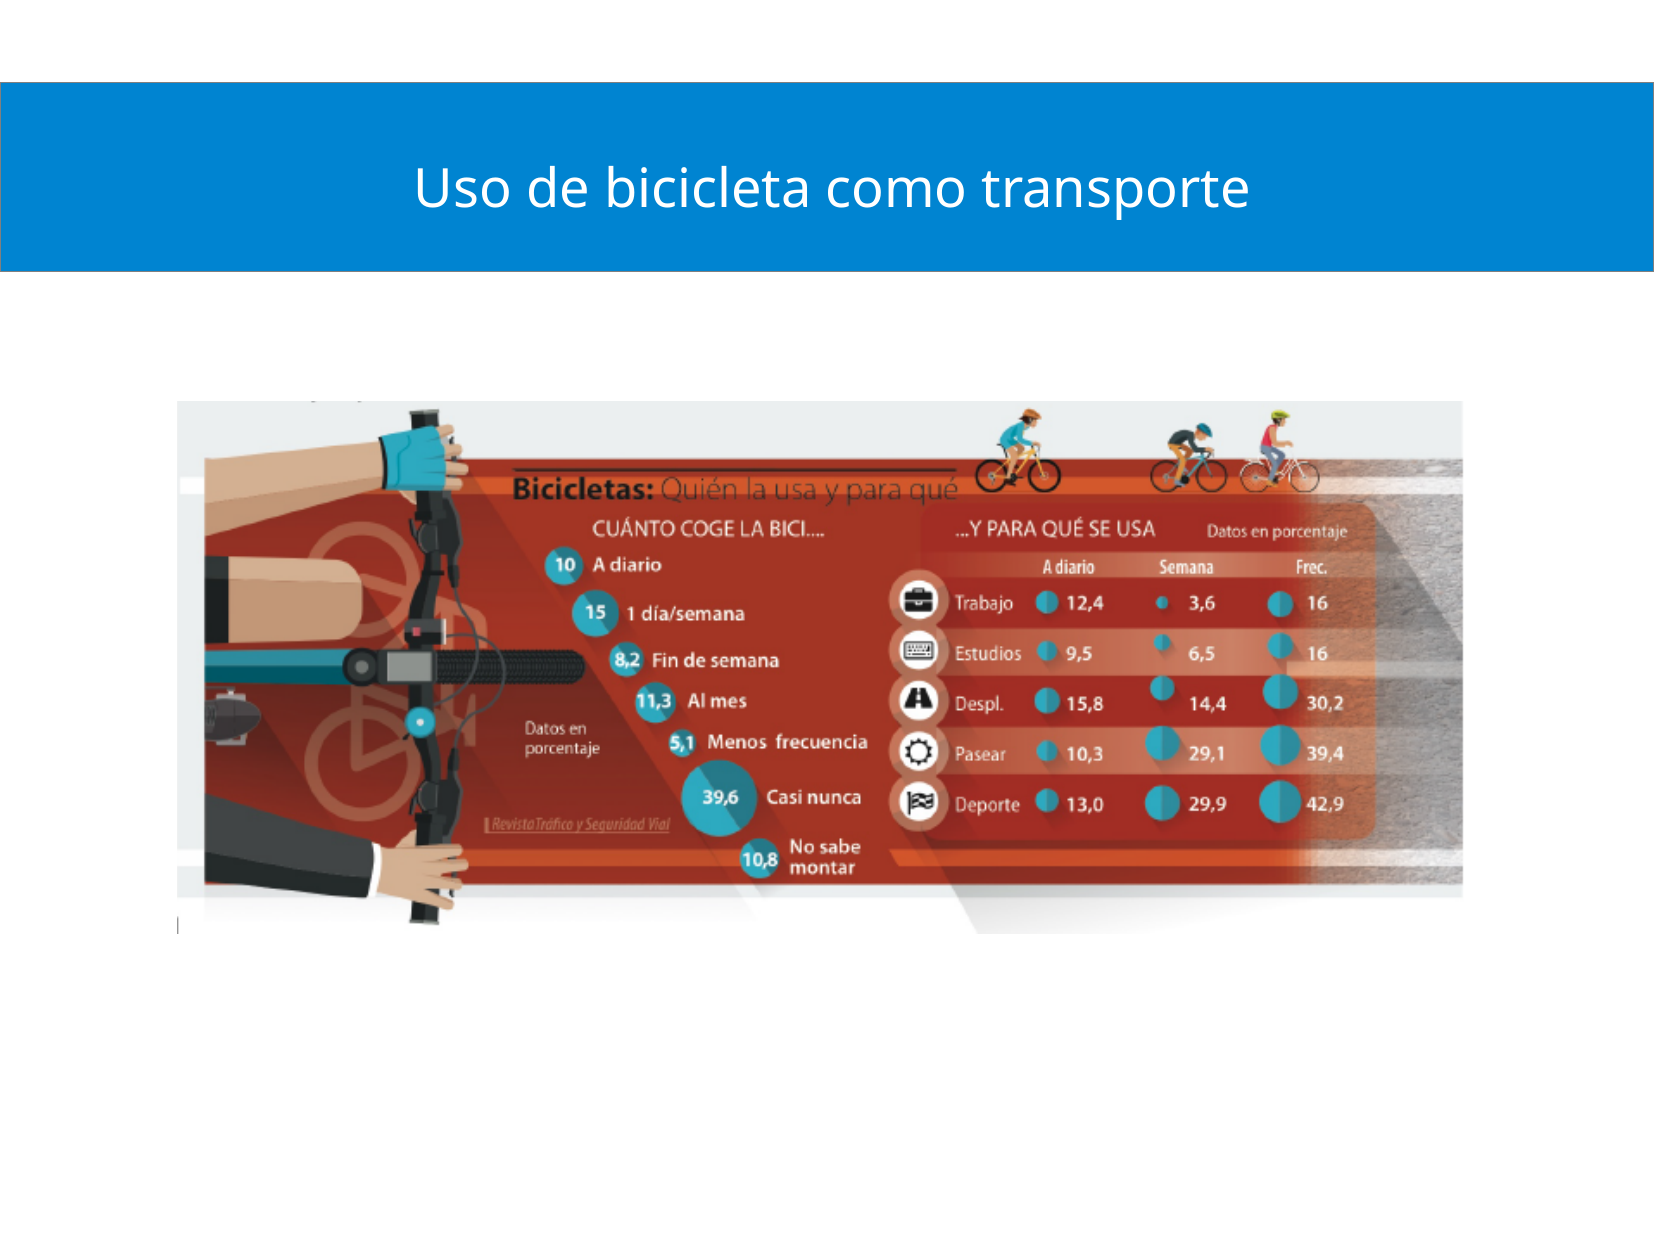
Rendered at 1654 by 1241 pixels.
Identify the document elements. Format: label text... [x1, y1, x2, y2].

picture [177, 401, 1465, 934]
text_box [0, 82, 1654, 272]
text_box Uso de bicicleta como transporte [271, 141, 1394, 221]
